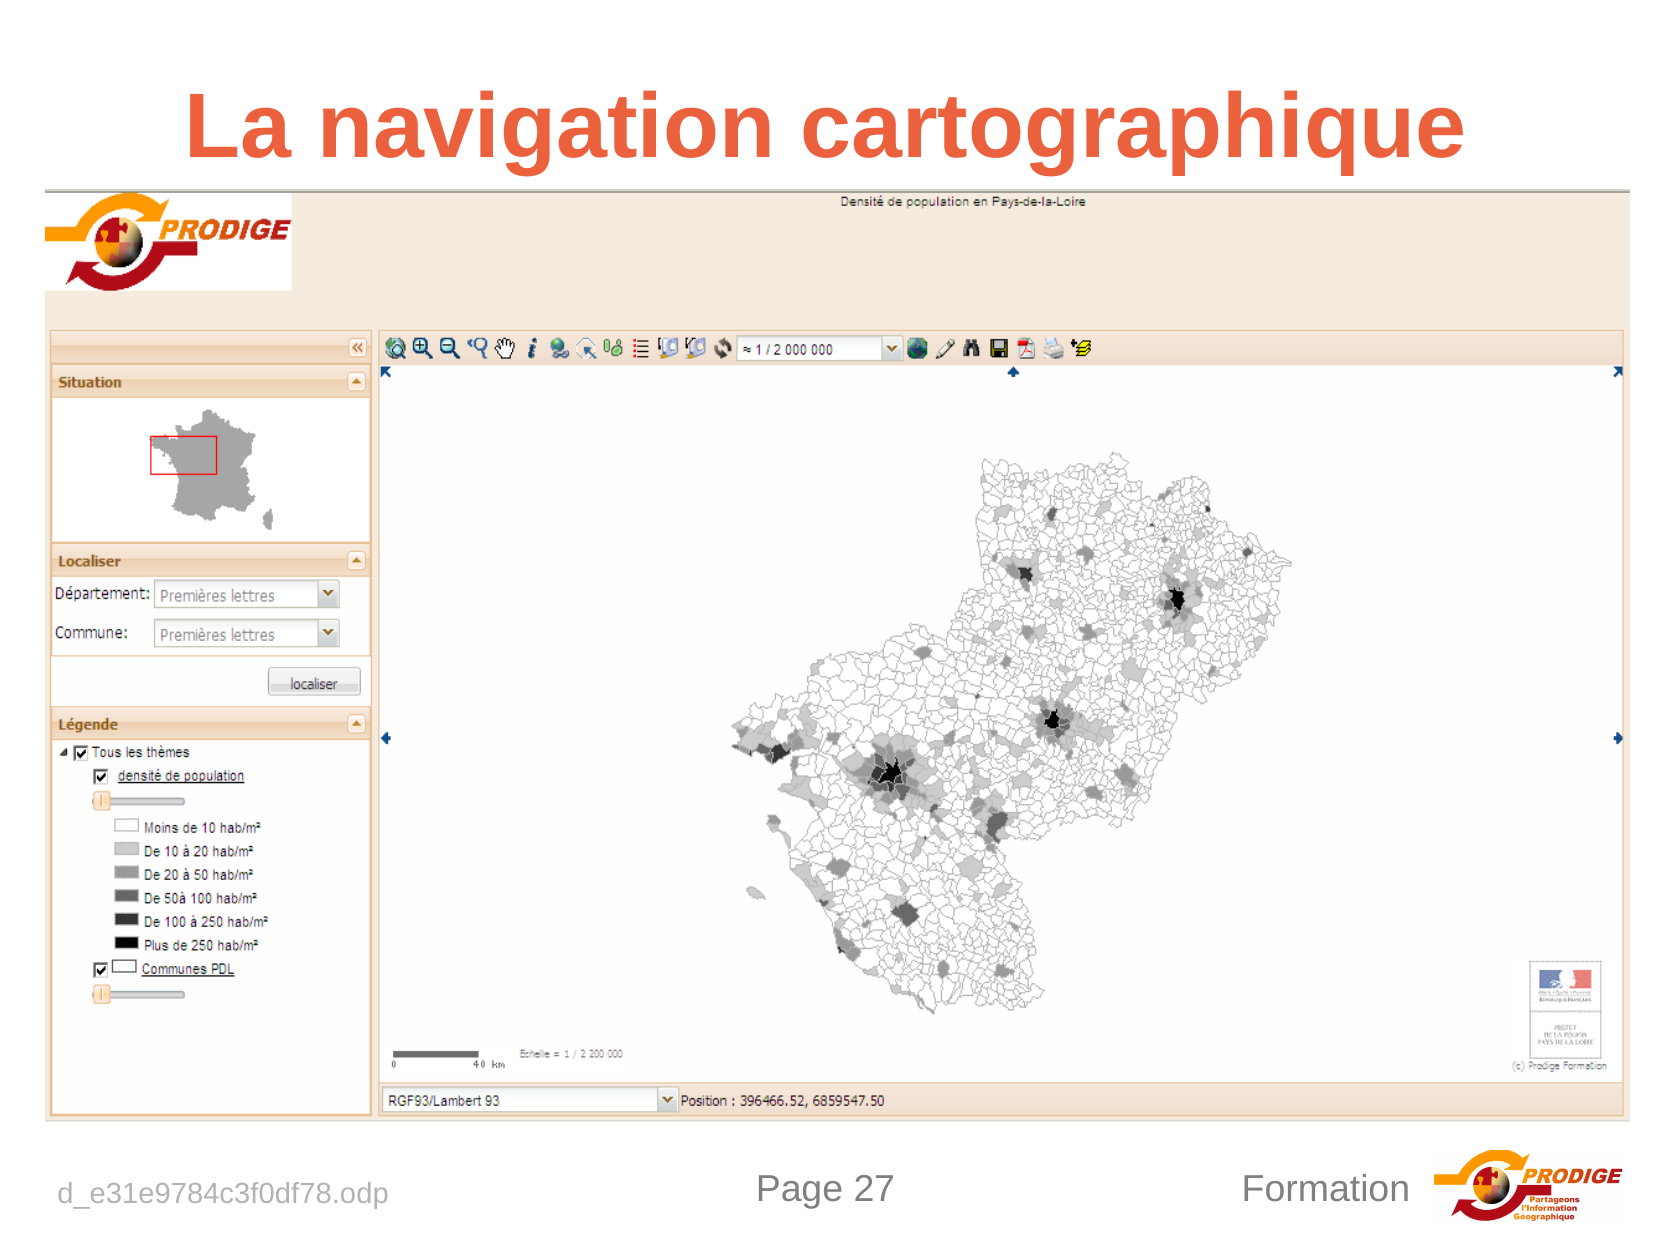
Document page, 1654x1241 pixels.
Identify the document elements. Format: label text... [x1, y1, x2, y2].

title La navigation cartographique [82, 30, 1571, 189]
picture [45, 189, 1630, 1123]
picture [1434, 1150, 1623, 1221]
